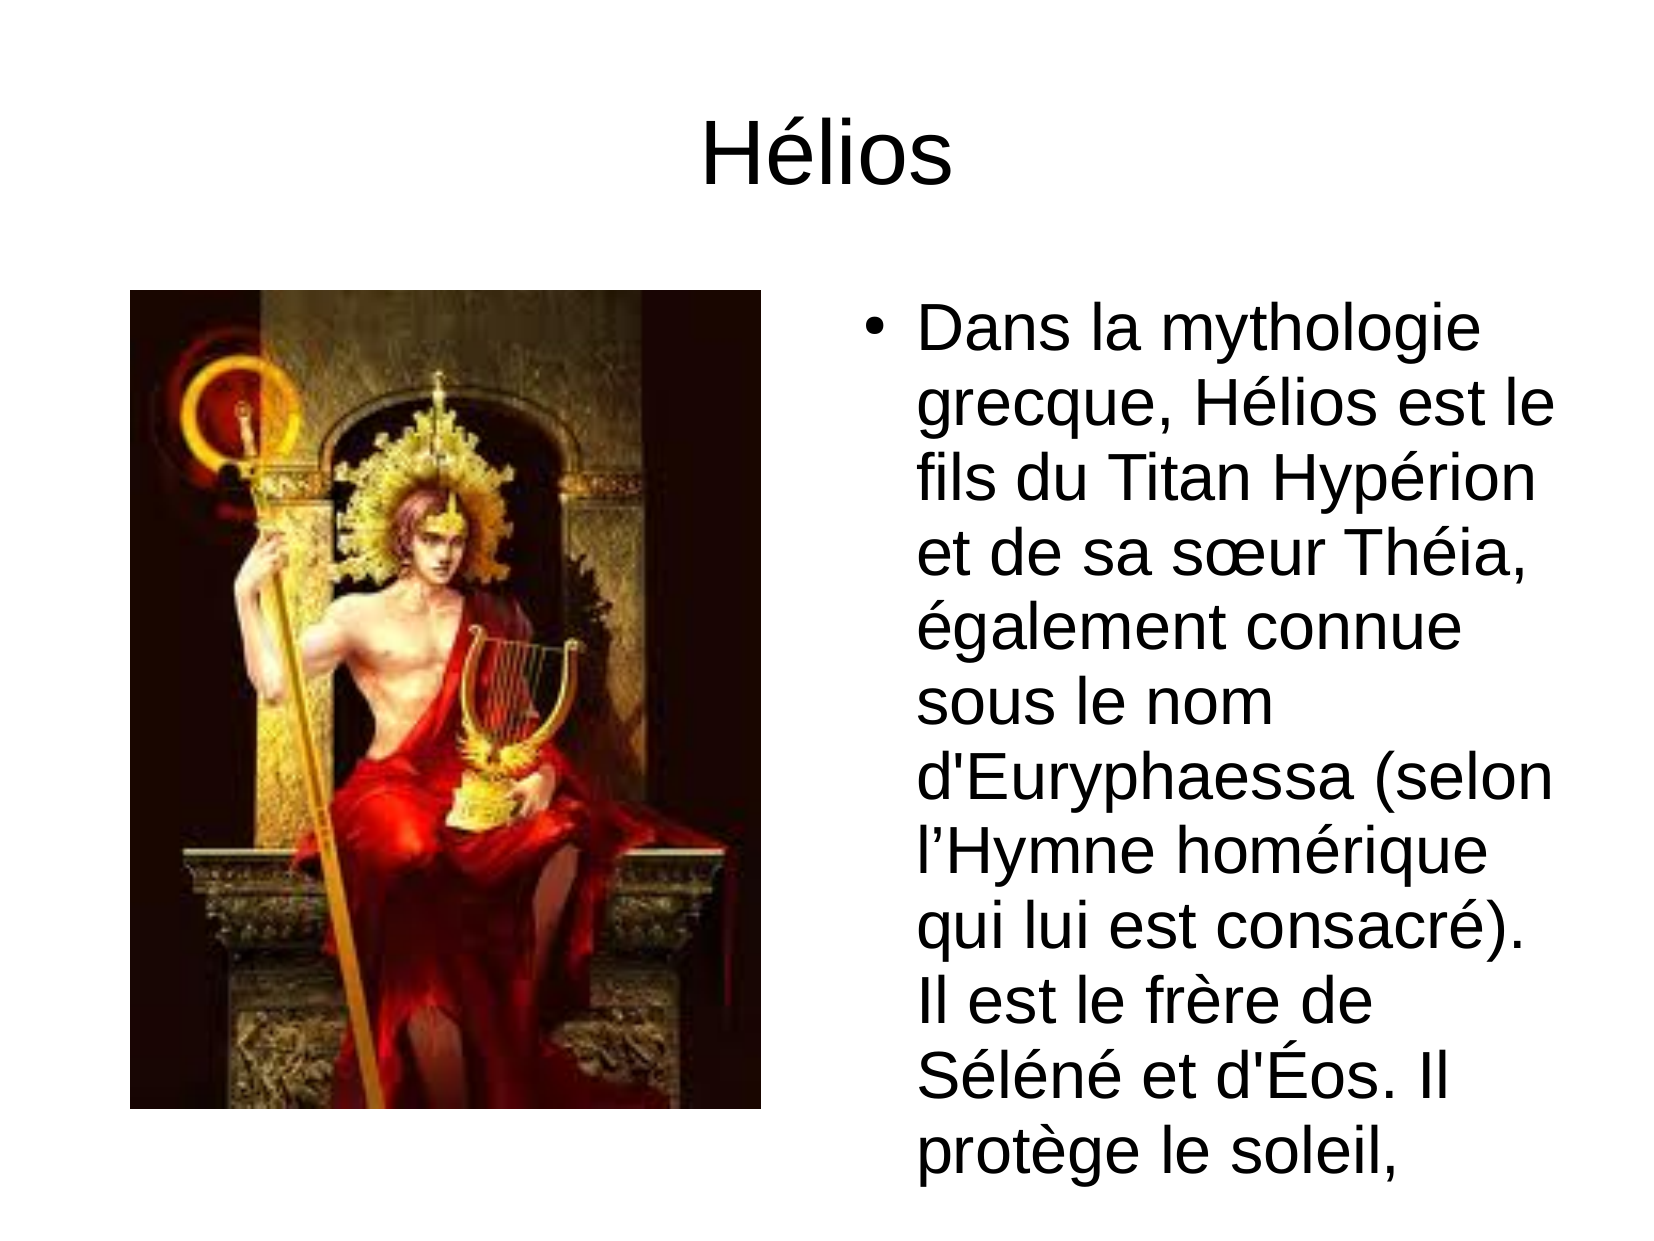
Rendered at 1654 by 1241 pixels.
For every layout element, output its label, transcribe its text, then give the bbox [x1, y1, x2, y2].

picture [130, 290, 761, 1109]
title Hélios [82, 49, 1571, 257]
list Dans la mythologie grecque, Hélios est le fils du Titan Hypérion et de sa sœur Théia, également connue sous le nom d'Euryphaessa (selon l’Hymne homérique qui lui est consacré). Il est le frère de Séléné et d'Éos. Il protège le soleil, [845, 290, 1572, 1188]
